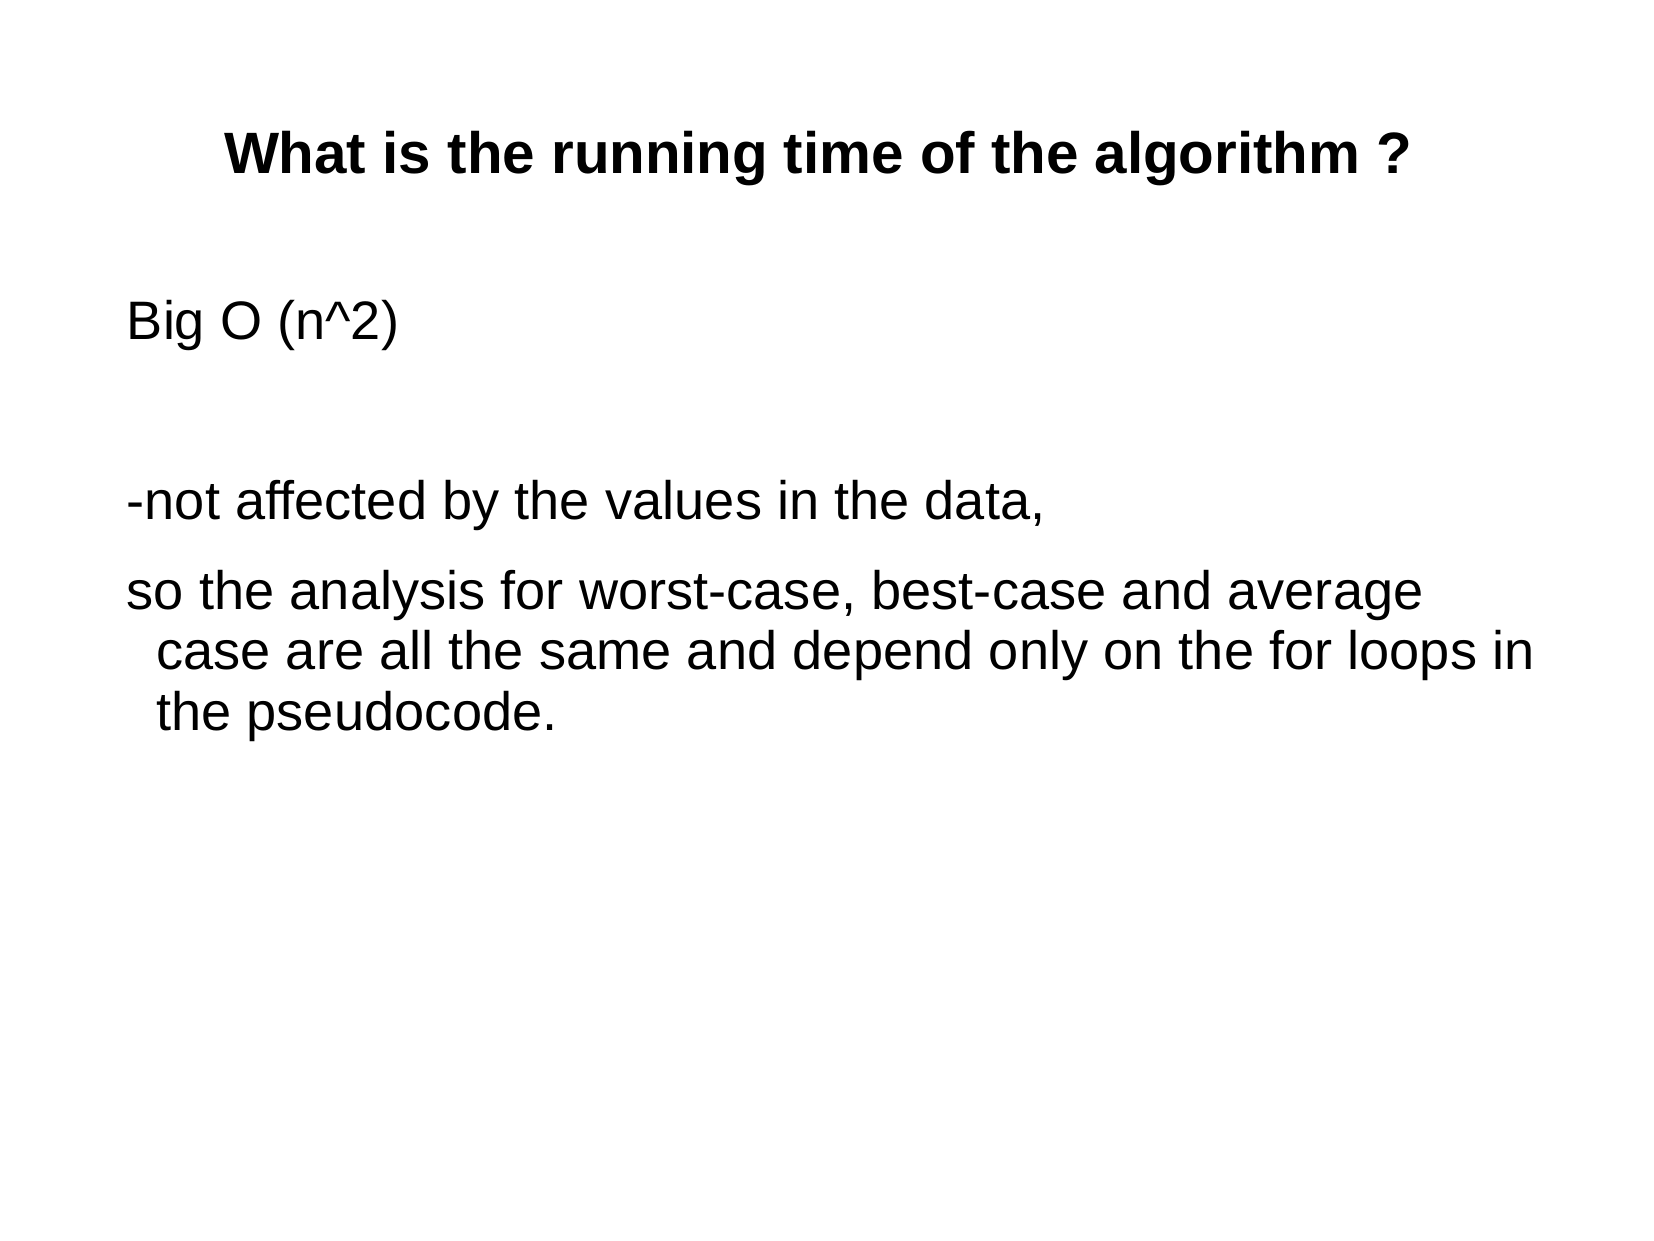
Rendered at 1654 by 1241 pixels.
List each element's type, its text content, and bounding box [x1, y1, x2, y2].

title What is the running time of the algorithm ? [82, 49, 1571, 257]
list Big O (n^2) -not affected by the values in the data, so the analysis for worst-case, best-case and average case are all the same and depend only on the for loops in the pseudocode. [82, 290, 1538, 1010]
